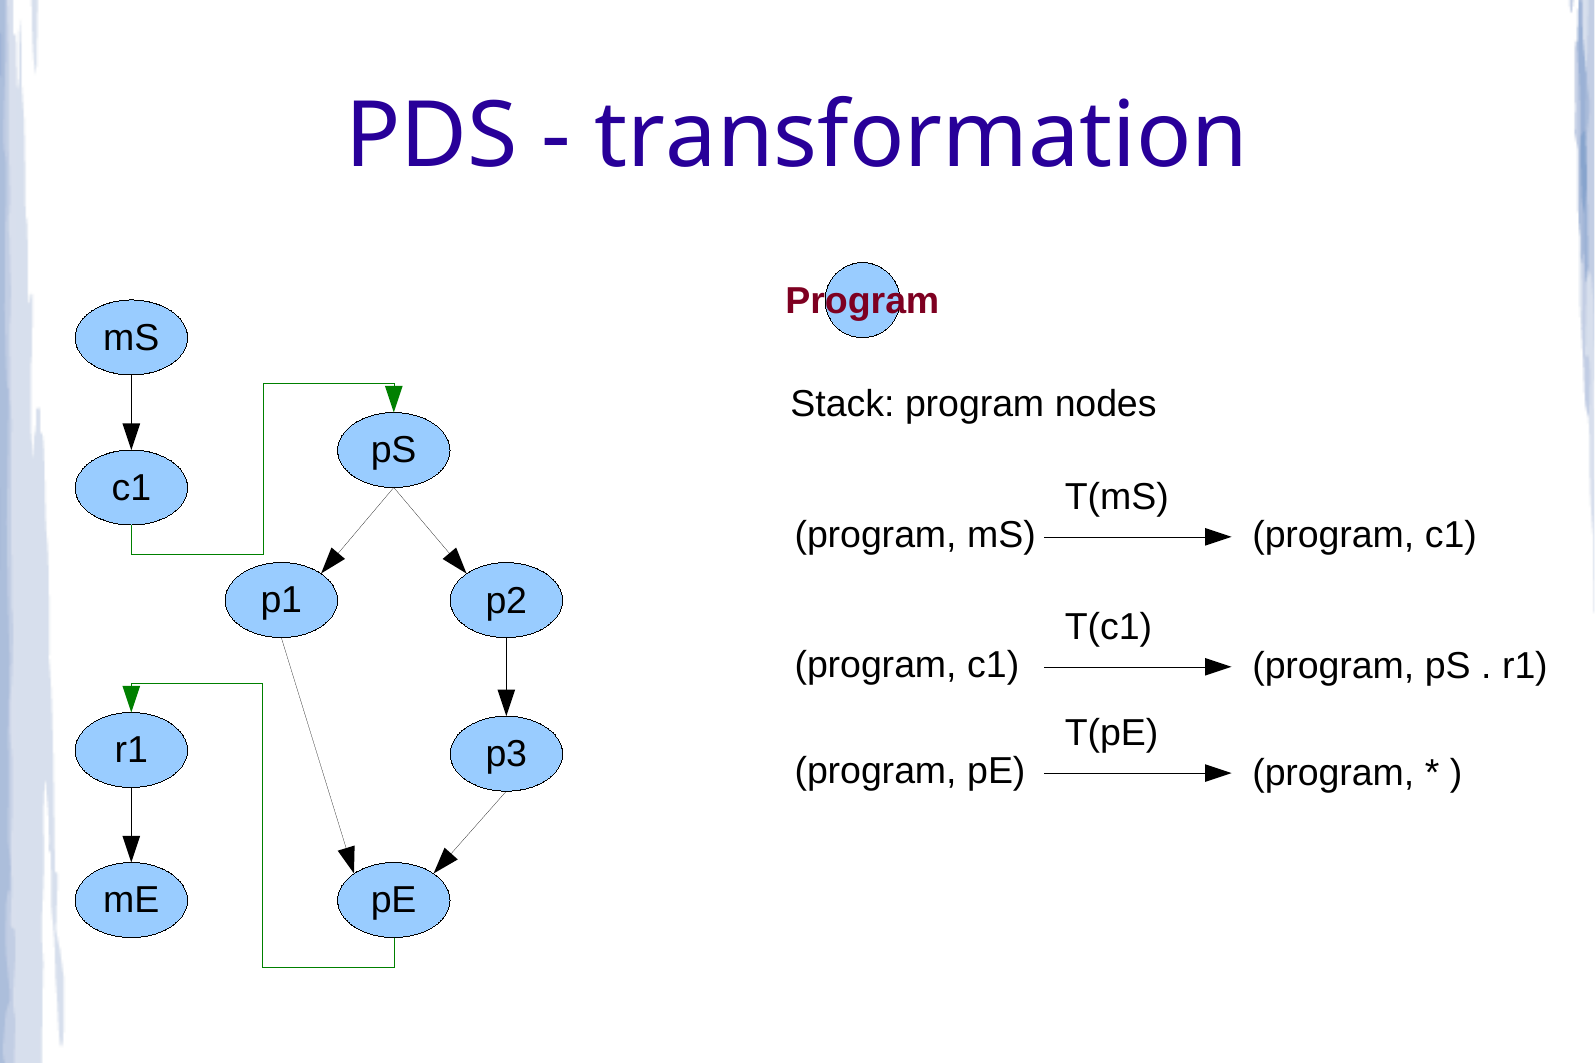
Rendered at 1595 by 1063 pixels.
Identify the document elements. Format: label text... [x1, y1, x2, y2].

text_box pS [337, 412, 451, 488]
picture [0, 0, 1595, 1063]
text_box (program, c1) [1237, 505, 1492, 563]
text_box r1 [75, 712, 188, 788]
title PDS - transformation [79, 49, 1515, 213]
text_box T(c1) [1050, 598, 1168, 655]
text_box (program, c1) [779, 635, 1035, 693]
text_box mS [75, 299, 188, 375]
text_box Program [825, 262, 900, 338]
text_box pE [337, 862, 451, 938]
text_box (program, * ) [1237, 743, 1478, 801]
text_box mE [75, 862, 188, 938]
text_box c1 [75, 450, 188, 525]
text_box (program, pE) [779, 741, 1041, 799]
text_box T(pE) [1050, 704, 1174, 762]
text_box p2 [450, 562, 563, 638]
text_box p1 [225, 562, 338, 638]
text_box Stack: program nodes [775, 375, 1172, 432]
text_box p3 [450, 716, 563, 792]
text_box T(mS) [1050, 468, 1184, 526]
text_box (program, mS) [779, 505, 1051, 563]
text_box (program, pS . r1) [1237, 637, 1563, 695]
